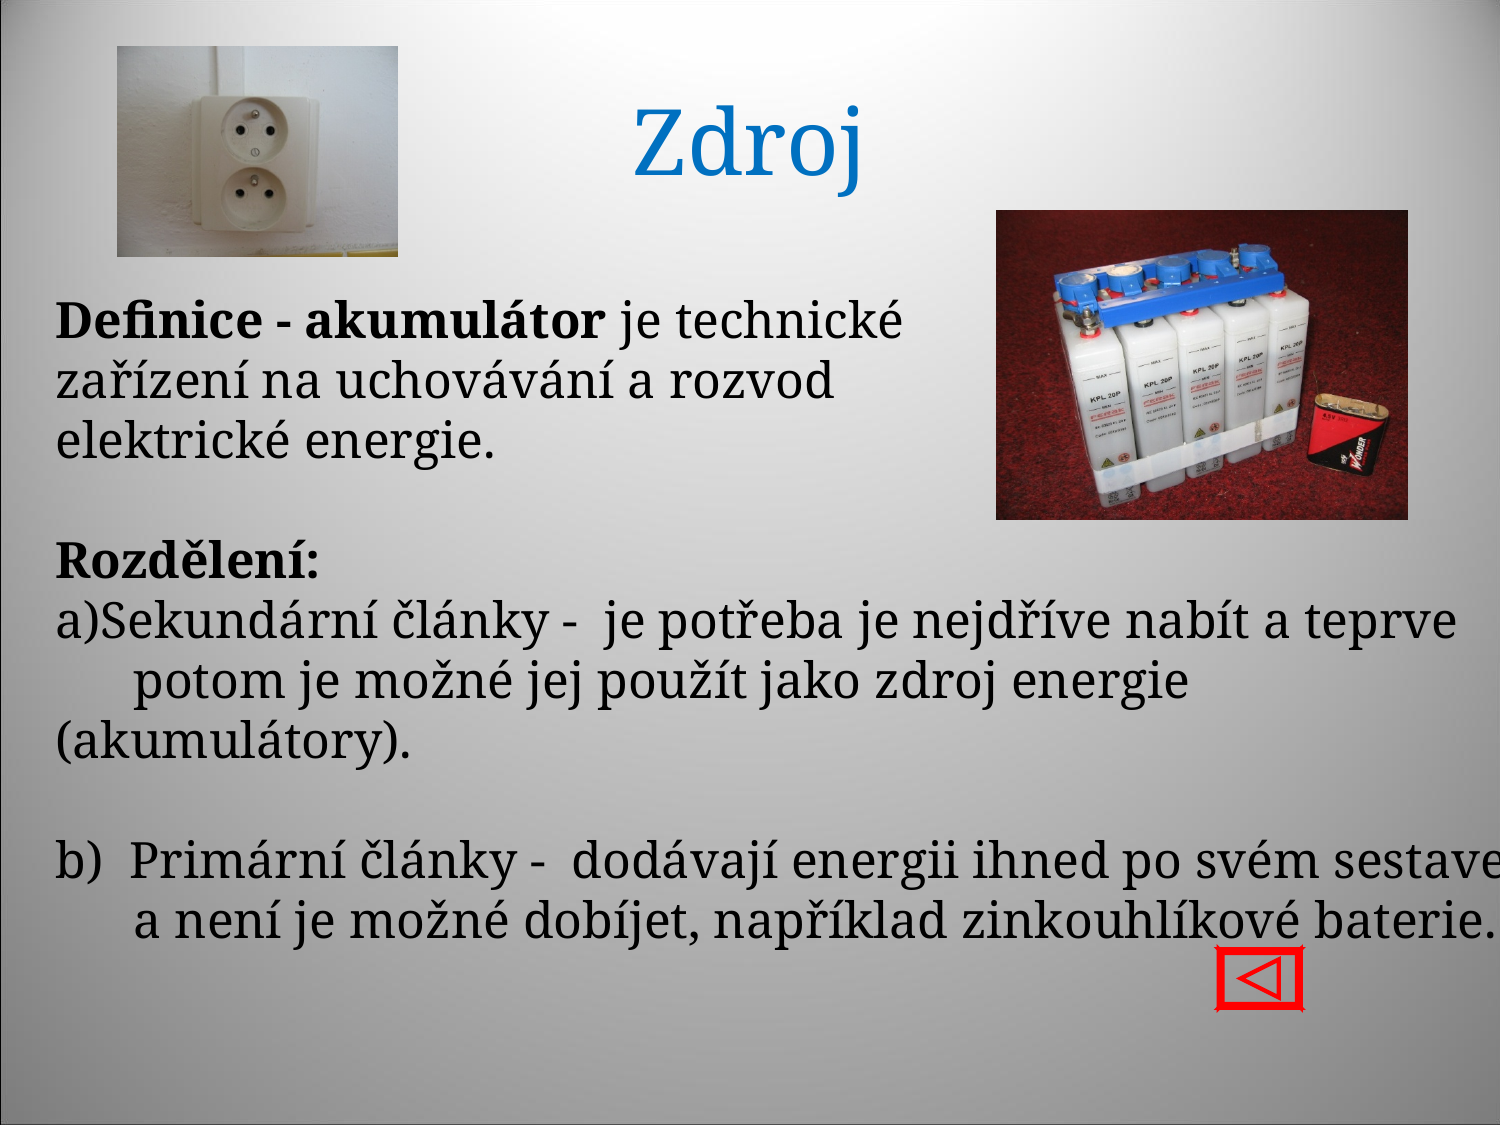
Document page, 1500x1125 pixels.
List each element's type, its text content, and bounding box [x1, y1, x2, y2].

picture [0, 0, 1500, 1125]
title Zdroj [75, 45, 1426, 233]
text_box Definice - akumulátor je technické zařízení na uchovávání a rozvod elektrické energie. Rozdělení: Sekundární články - je potřeba je nejdříve nabít a teprve potom je možné jej použít jako zdroj energie (akumulátory). b) Primární články - dodávají energii ihned po svém sestavení a není je možné dobíjet, například zinkouhlíkové baterie. [40, 281, 1500, 1077]
text_box [1220, 949, 1301, 1008]
